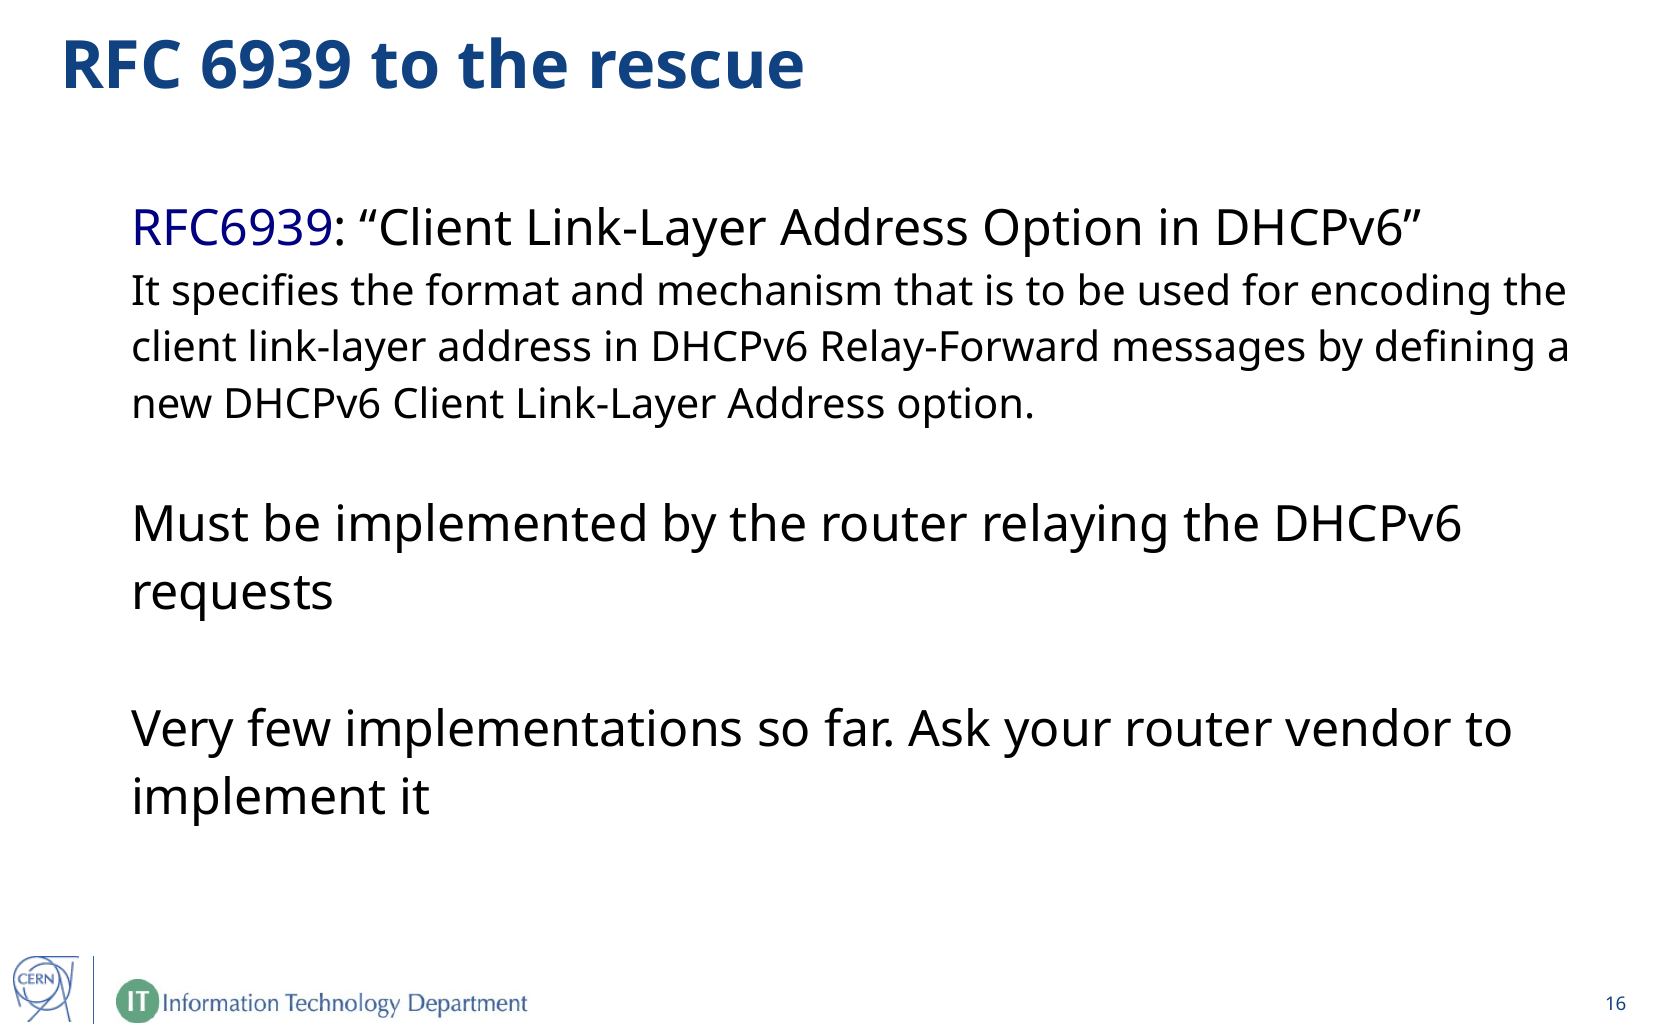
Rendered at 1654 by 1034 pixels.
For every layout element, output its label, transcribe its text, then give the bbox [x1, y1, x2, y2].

picture [13, 956, 79, 1032]
text_box RFC6939: “Client Link-Layer Address Option in DHCPv6” It specifies the format and mechanism that is to be used for encoding the client link-layer address in DHCPv6 Relay-Forward messages by defining a new DHCPv6 Client Link-Layer Address option. Must be implemented by the router relaying the DHCPv6 requests Very few implementations so far. Ask your router vendor to implement it [116, 184, 1606, 1034]
title RFC 6939 to the rescue [60, 0, 1528, 138]
